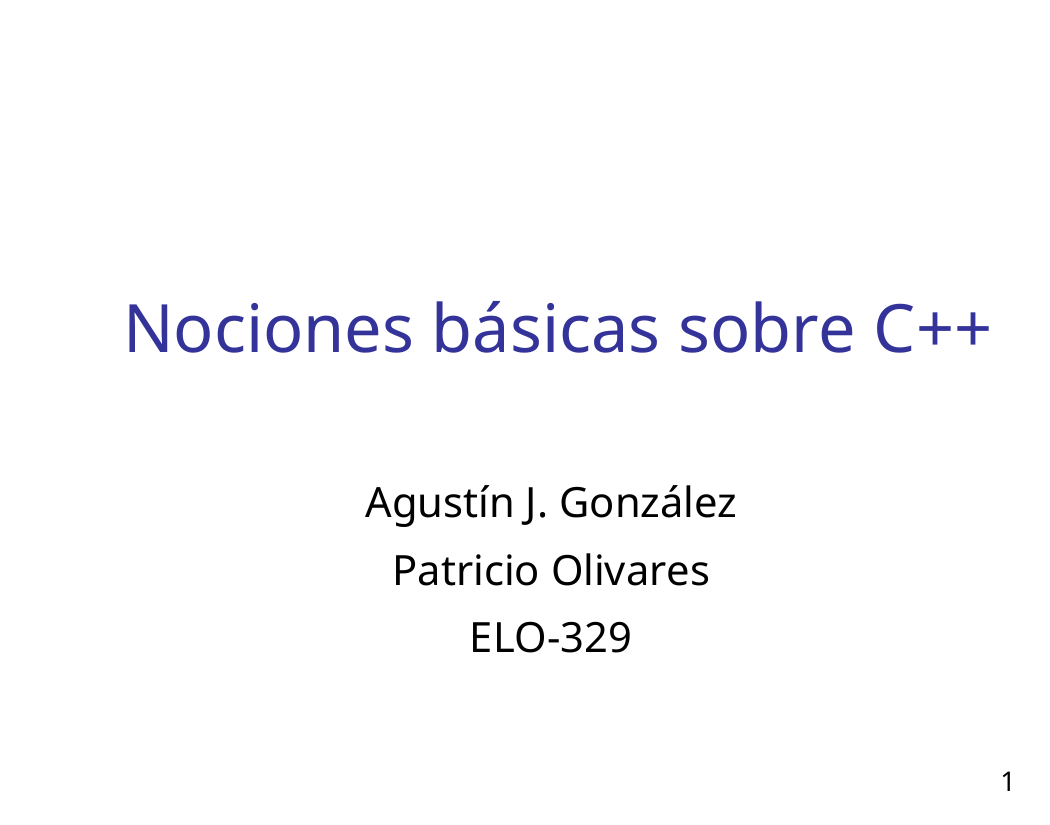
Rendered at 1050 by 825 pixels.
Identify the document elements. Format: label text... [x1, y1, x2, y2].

title Nociones básicas sobre C++ [112, 201, 1007, 378]
subtitle Agustín J. González Patricio Olivares ELO-329 [157, 467, 893, 679]
